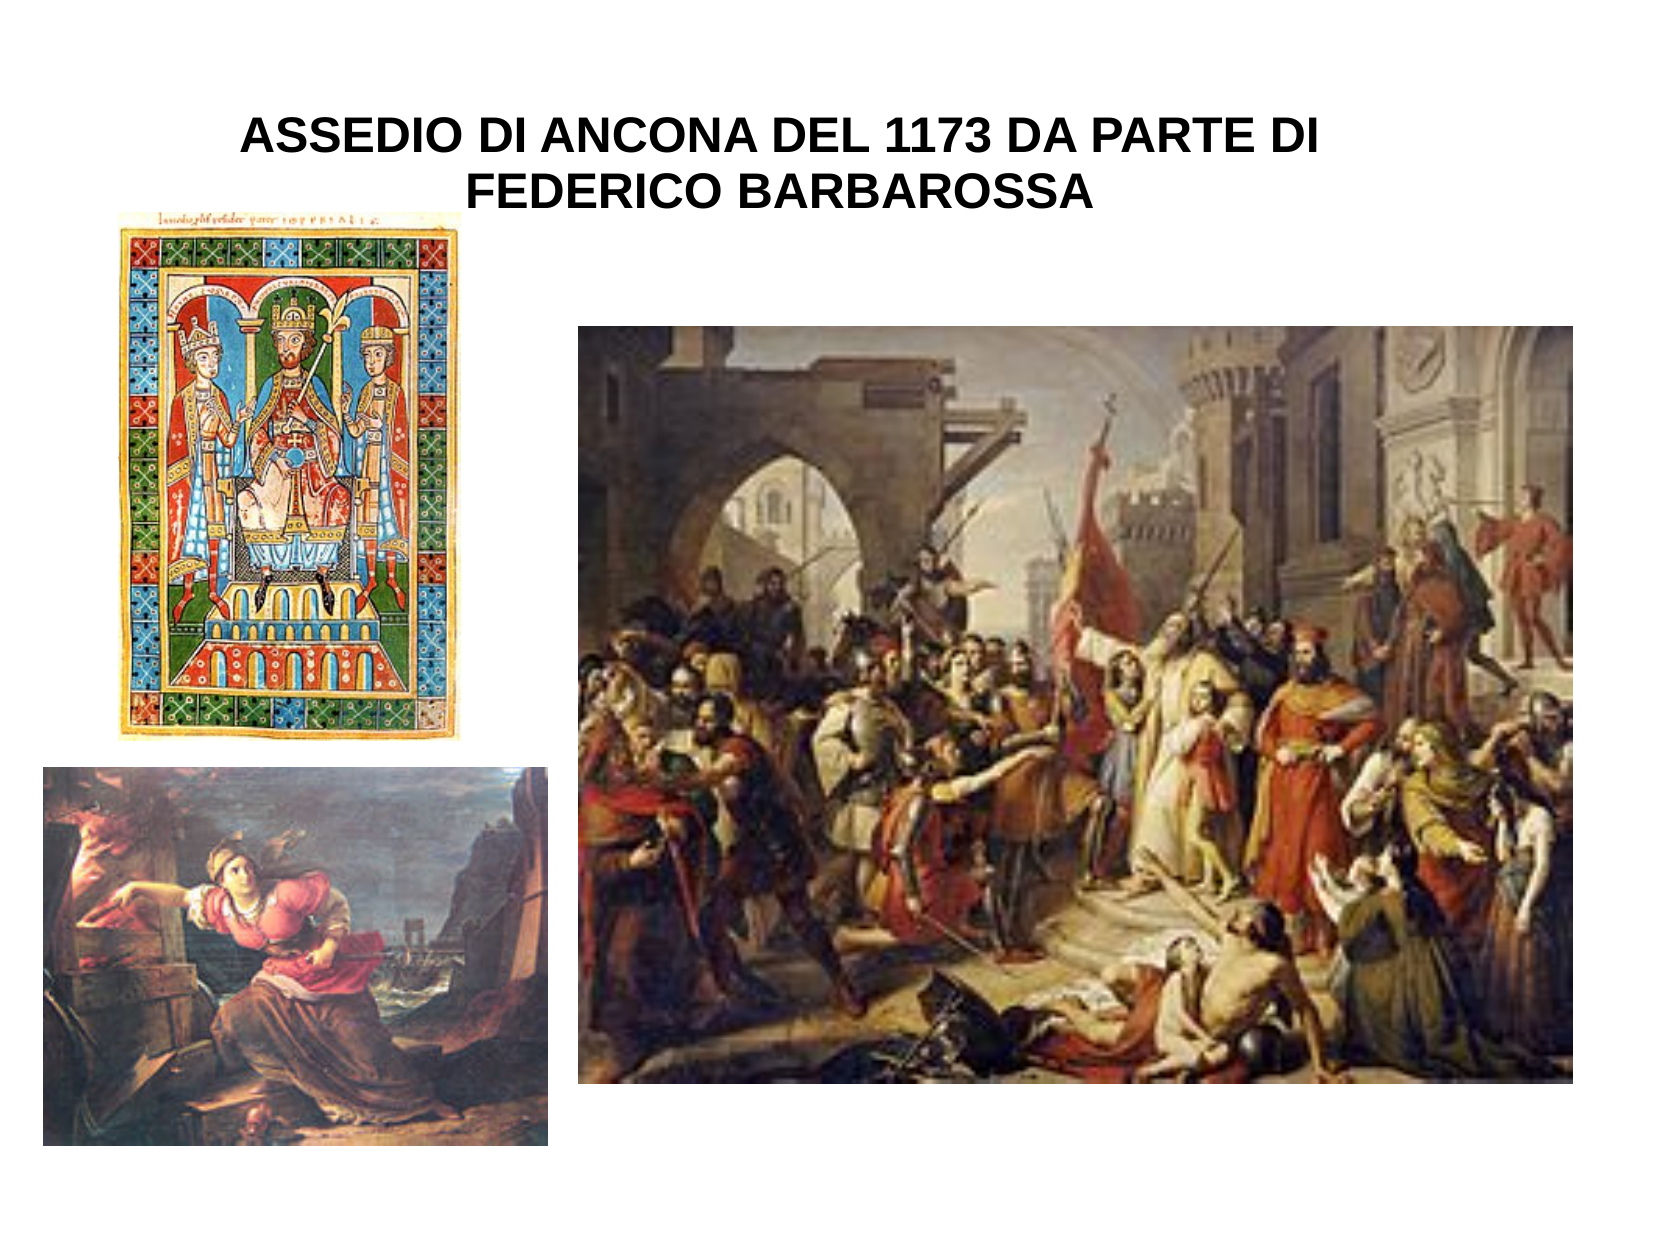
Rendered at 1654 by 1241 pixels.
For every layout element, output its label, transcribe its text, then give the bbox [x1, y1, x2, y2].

text_box ASSEDIO DI ANCONA DEL 1173 DA PARTE DI FEDERICO BARBAROSSA [224, 100, 1336, 227]
picture [578, 326, 1573, 1085]
picture [43, 767, 548, 1146]
picture [118, 212, 461, 741]
